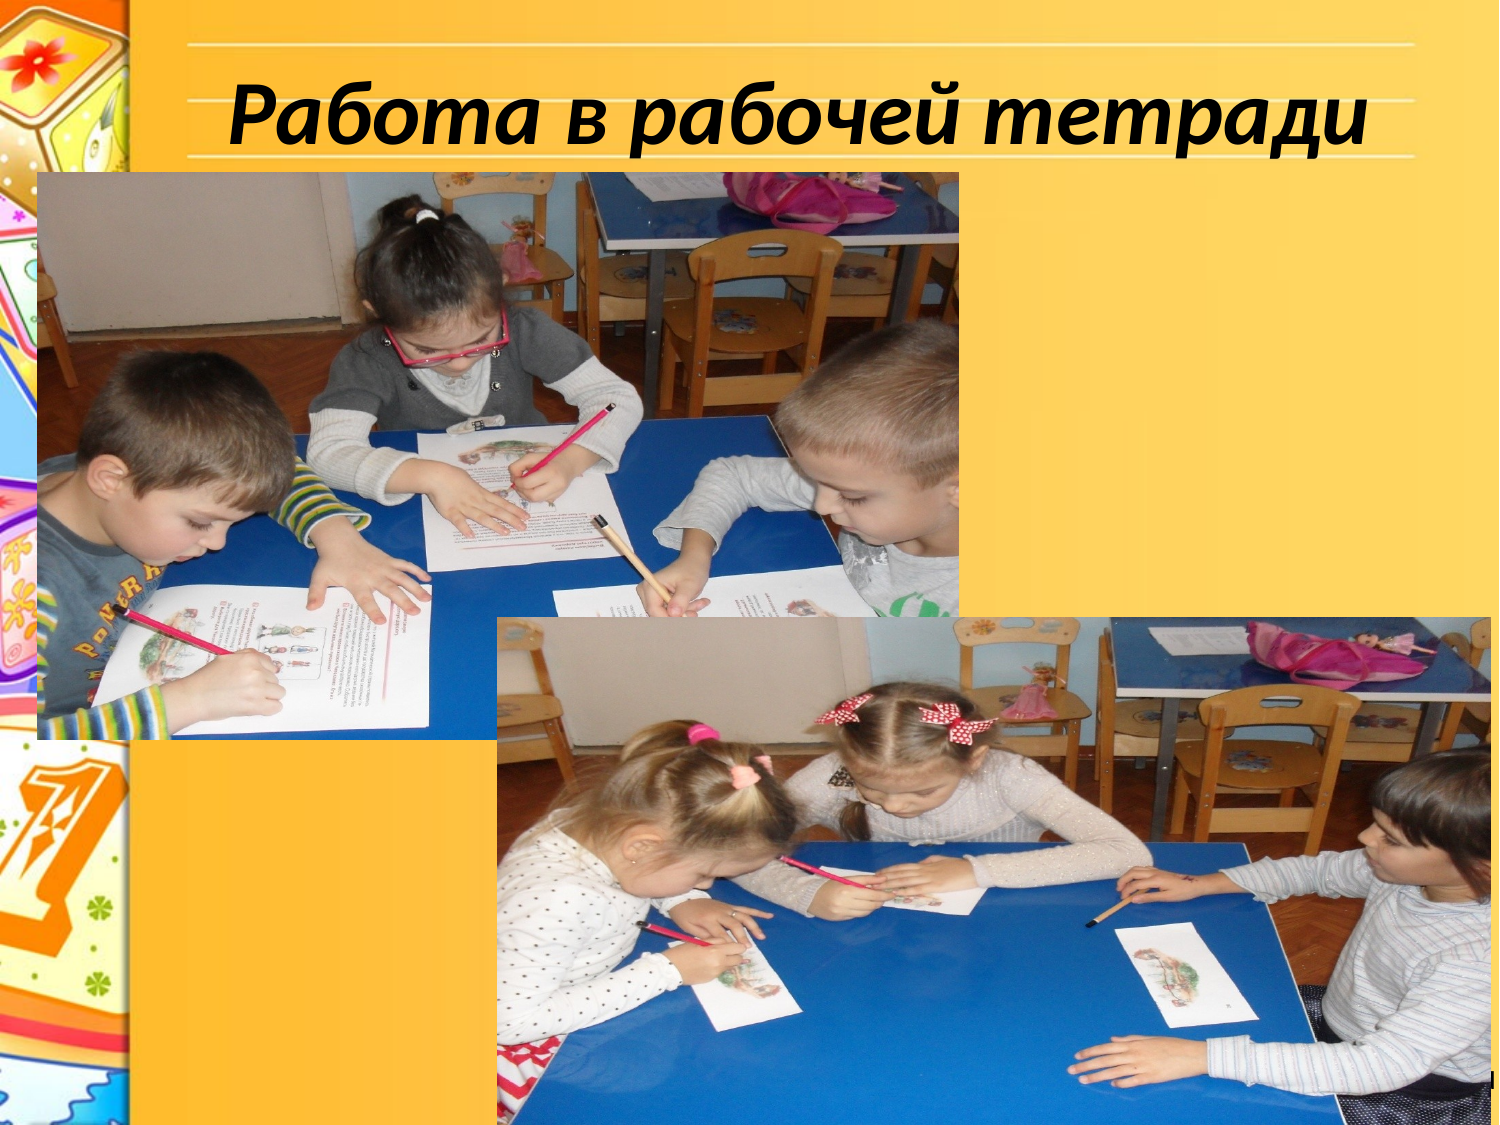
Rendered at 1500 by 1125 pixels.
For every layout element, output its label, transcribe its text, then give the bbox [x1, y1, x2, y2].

title Работа в рабочей тетради [159, 45, 1459, 173]
picture [0, 0, 1499, 1125]
picture [105, 1118, 122, 1125]
